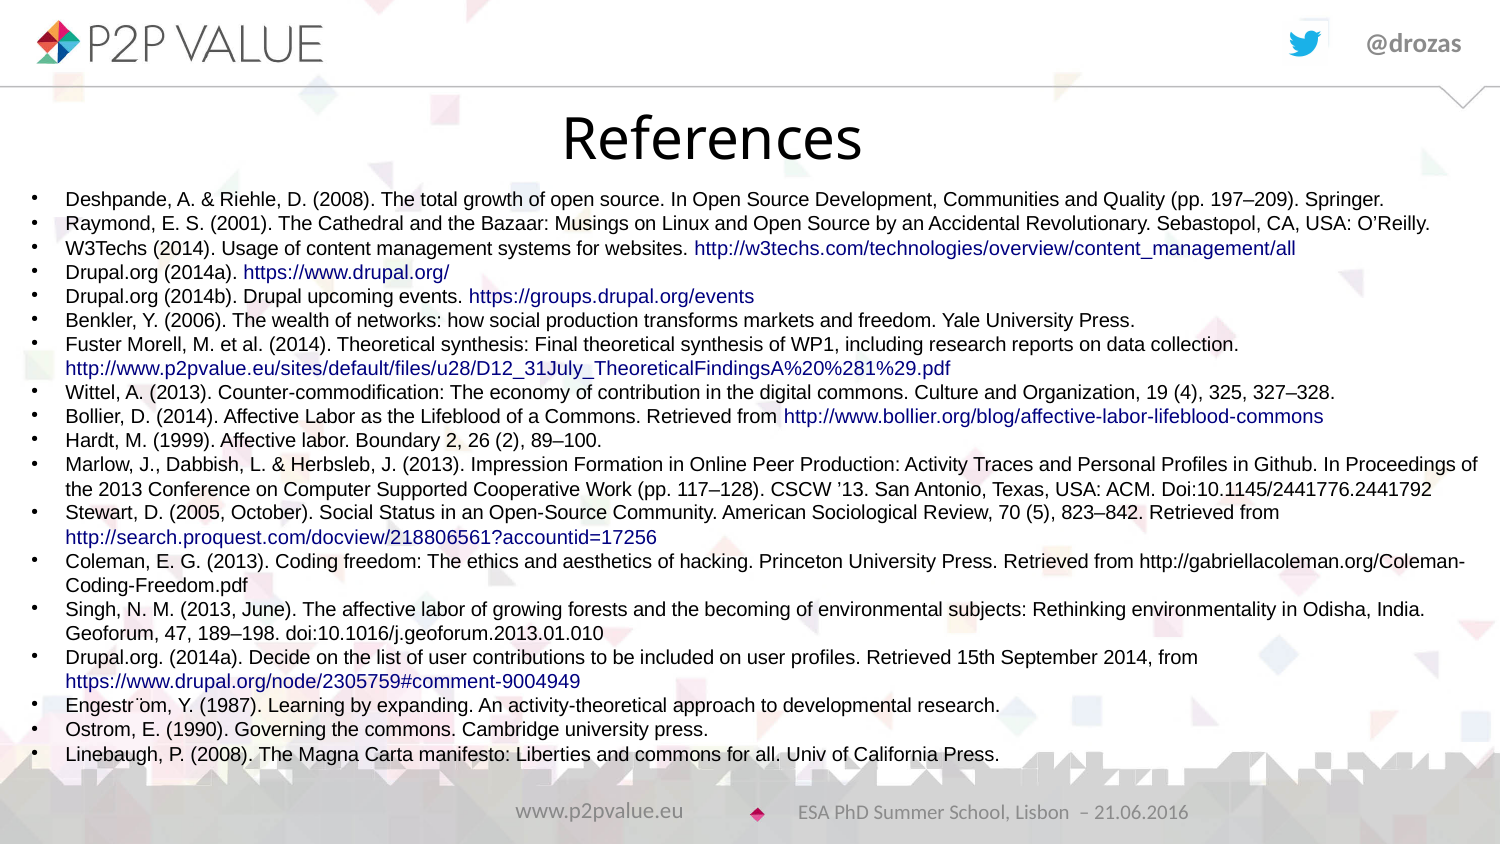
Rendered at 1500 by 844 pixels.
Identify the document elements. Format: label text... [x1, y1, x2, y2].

picture [0, 0, 1500, 844]
text_box ESA PhD Summer School, Lisbon – 21.06.2016 [784, 788, 1477, 834]
subtitle Deshpande, A. & Riehle, D. (2008). The total growth of open source. In Open Source Development, Communities and Quality (pp. 197–209). Springer. Raymond, E. S. (2001). The Cathedral and the Bazaar: Musings on Linux and Open Source by an Accidental Revolutionary. Sebastopol, CA, USA: O’Reilly. W3Techs (2014). Usage of content management systems for websites. http://w3techs.com/technologies/overview/content_management/all Drupal.org (2014a). https://www.drupal.org/ Drupal.org (2014b). Drupal upcoming events. https://groups.drupal.org/events Benkler, Y. (2006). The wealth of networks: how social production transforms markets and freedom. Yale University Press. Fuster Morell, M. et al. (2014). Theoretical synthesis: Final theoretical synthesis of WP1, including research reports on data collection. http://www.p2pvalue.eu/sites/default/files/u28/D12_31July_TheoreticalFindingsA%20%281%29.pdf Wittel, A. (2013). Counter-commodification: The economy of contribution in the digital commons. Culture and Organization, 19 (4), 325, 327–328. Bollier, D. (2014). Affective Labor as the Lifeblood of a Commons. Retrieved from http://www.bollier.org/blog/affective-labor-lifeblood-commons Hardt, M. (1999). Affective labor. Boundary 2, 26 (2), 89–100. Marlow, J., Dabbish, L. & Herbsleb, J. (2013). Impression Formation in Online Peer Production: Activity Traces and Personal Profiles in Github. In Proceedings of the 2013 Conference on Computer Supported Cooperative Work (pp. 117–128). CSCW ’13. San Antonio, Texas, USA: ACM. Doi:10.1145/2441776.2441792 Stewart, D. (2005, October). Social Status in an Open-Source Community. American Sociological Review, 70 (5), 823–842. Retrieved from http://search.proquest.com/docview/218806561?accountid=17256 Coleman, E. G. (2013). Coding freedom: The ethics and aesthetics of hacking. Princeton University Press. Retrieved from http://gabriellacoleman.org/Coleman- Coding-Freedom.pdf Singh, N. M. (2013, June). The affective labor of growing forests and the becoming of environmental subjects: Rethinking environmentality in Odisha, India. Geoforum, 47, 189–198. doi:10.1016/j.geoforum.2013.01.010 Drupal.org. (2014a). Decide on the list of user contributions to be included on user profiles. Retrieved 15th September 2014, from https://www.drupal.org/node/2305759#comment-9004949 Engestr ̈om, Y. (1987). Learning by expanding. An activity-theoretical approach to developmental research. Ostrom, E. (1990). Governing the commons. Cambridge university press. Linebaugh, P. (2008). The Magna Carta manifesto: Liberties and commons for all. Univ of California Press. [17, 180, 1499, 784]
title References [60, 92, 1366, 180]
text_box www.p2pvalue.eu [509, 789, 728, 829]
text_box @drozas [1305, 11, 1481, 72]
